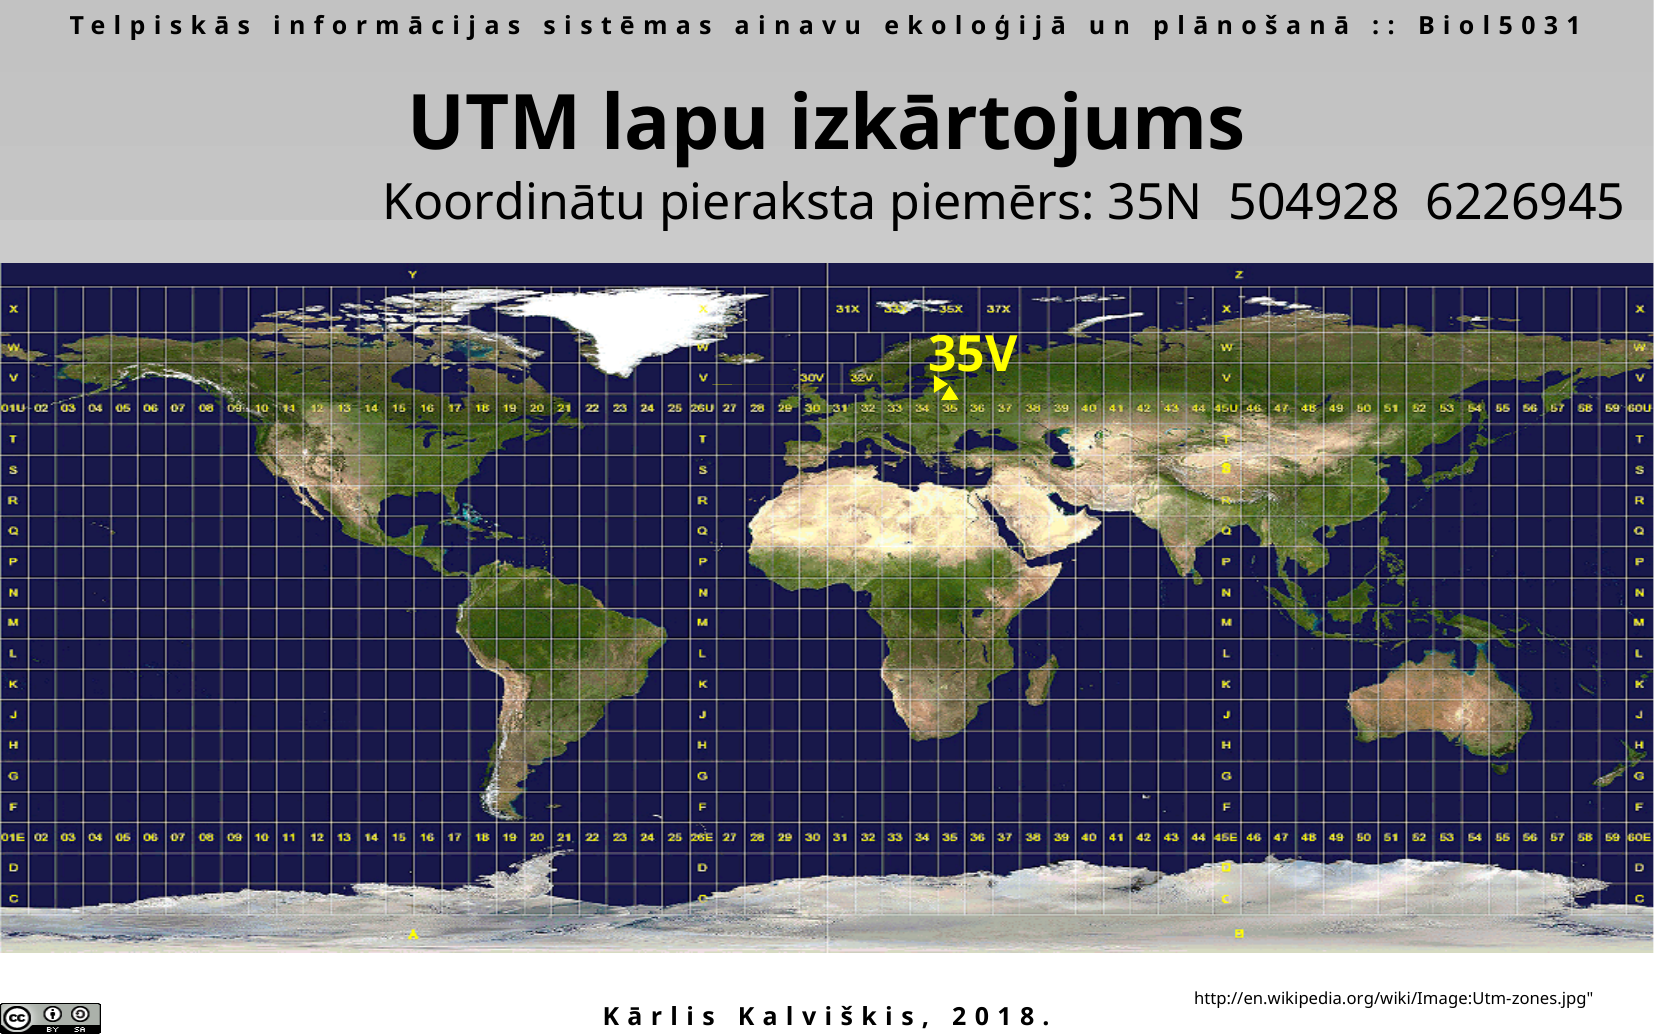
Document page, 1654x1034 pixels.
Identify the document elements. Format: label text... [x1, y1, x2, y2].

title UTM lapu izkārtojums [0, 1, 1654, 240]
text_box 35V [928, 307, 1052, 386]
text_box http://en.wikipedia.org/wiki/Image:Utm-zones.jpg" [1243, 986, 1595, 999]
picture [0, 240, 1654, 1034]
text_box Koordinātu pieraksta piemērs: 35N 504928 6226945 [484, 184, 1626, 235]
